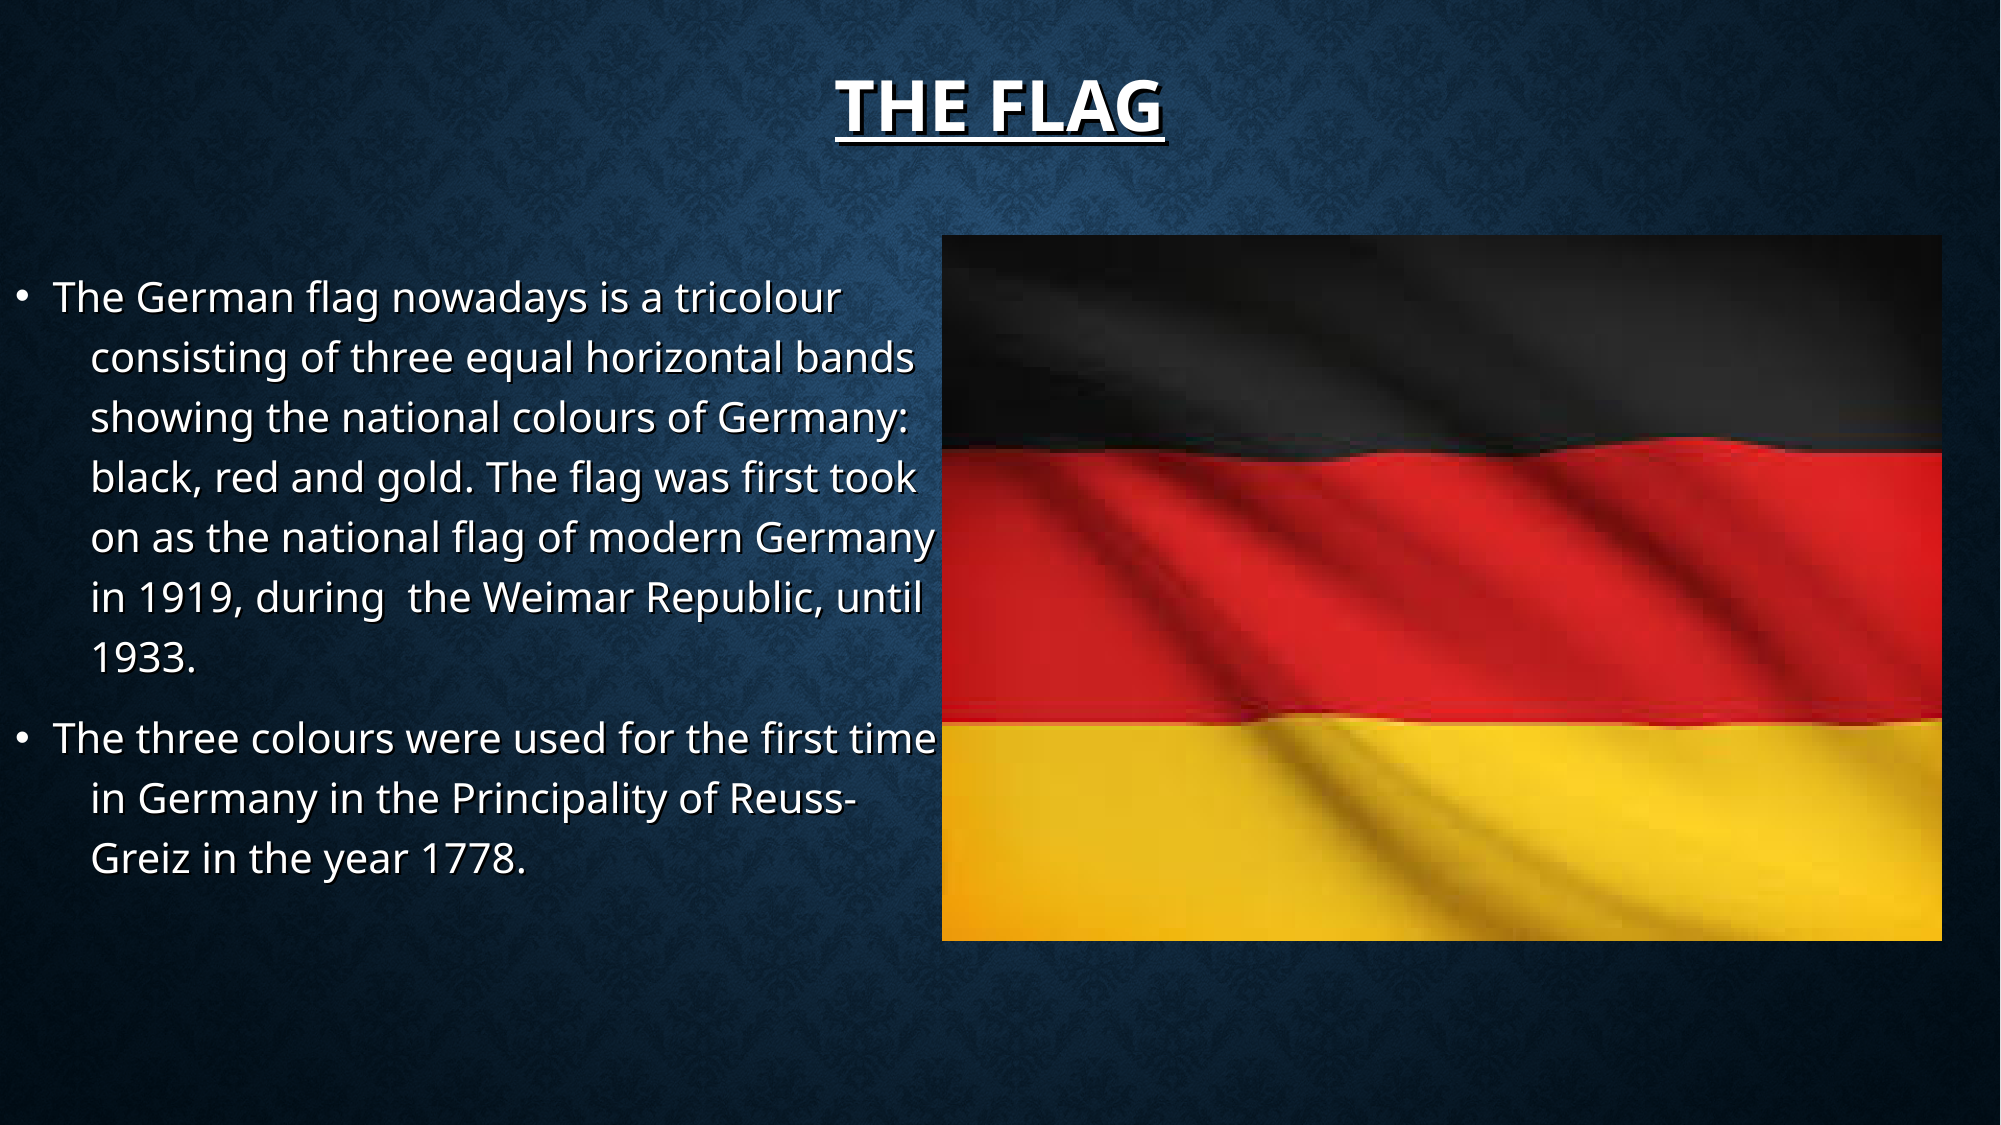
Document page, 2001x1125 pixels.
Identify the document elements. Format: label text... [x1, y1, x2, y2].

title The Flag [150, 0, 1850, 218]
list The German flag nowadays is a tricolour consisting of three equal horizontal bands showing the national colours of Germany: black, red and gold. The flag was first took on as the national flag of modern Germany in 1919, during the Weimar Republic, until 1933. The three colours were used for the first time in Germany in the Principality of Reuss-Greiz in the year 1778. [0, 181, 967, 995]
picture [942, 235, 1942, 941]
